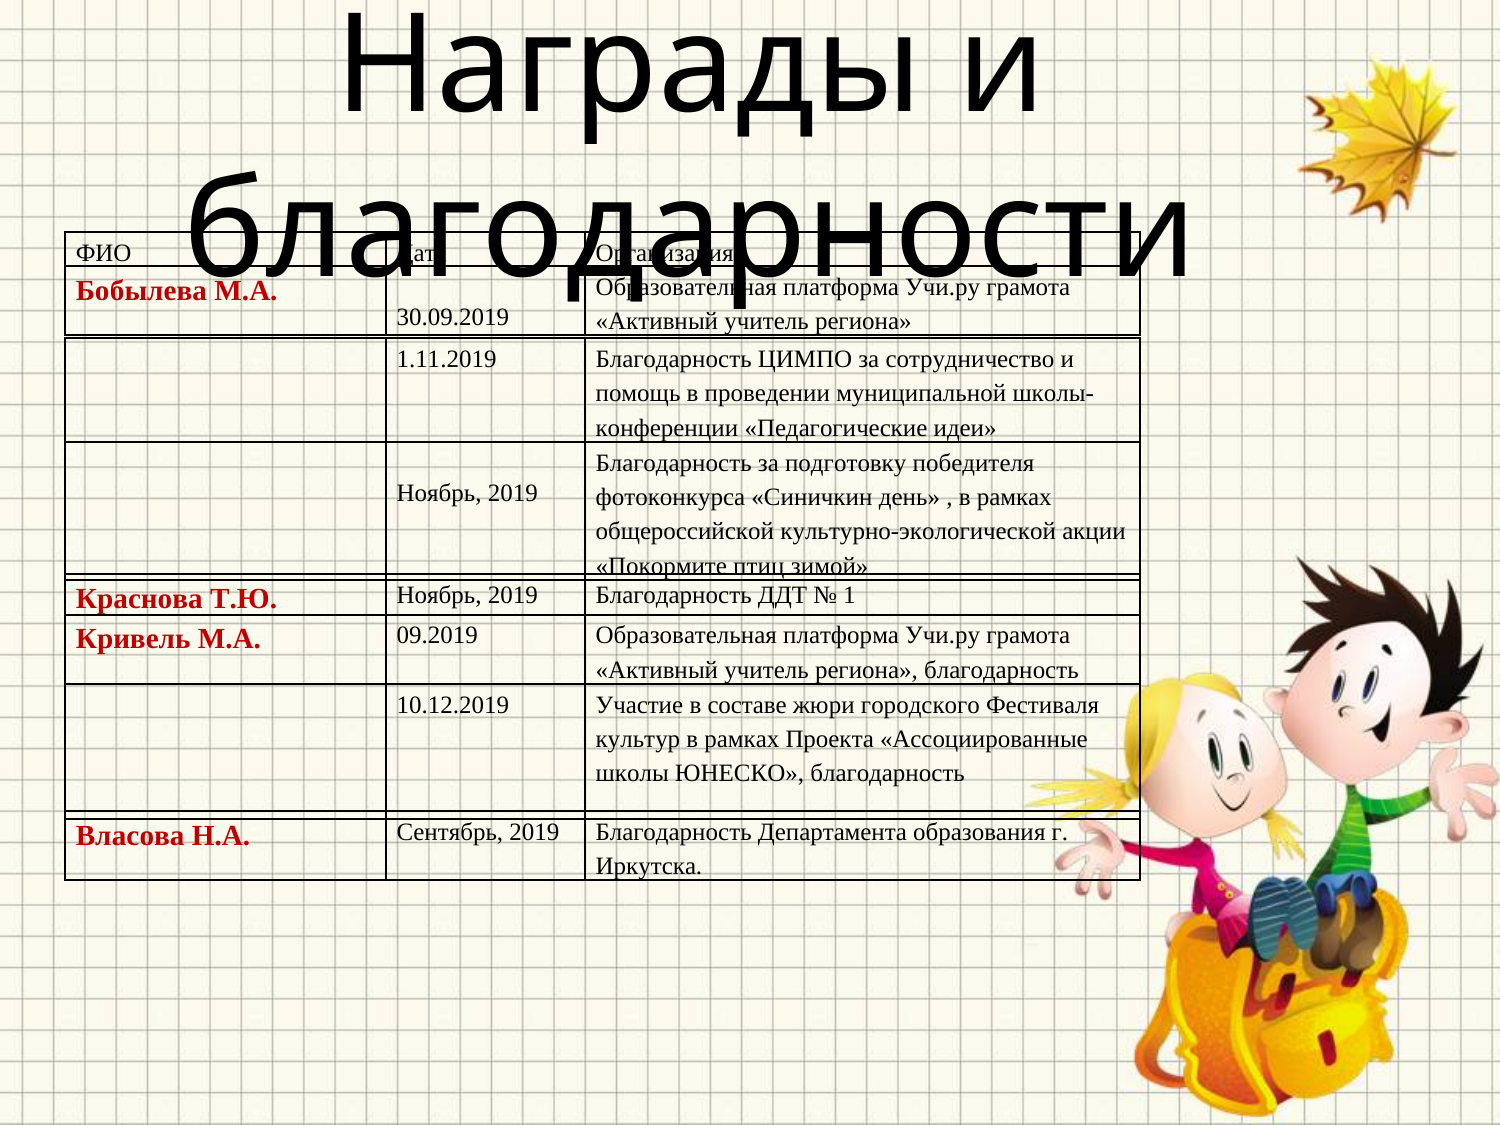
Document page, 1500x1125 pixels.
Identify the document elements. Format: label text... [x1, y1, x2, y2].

text_box 09.2019 [387, 616, 584, 683]
text_box Дата [387, 233, 584, 265]
text_box 1.11.2019 [387, 339, 584, 441]
text_box Ноябрь, 2019 [387, 575, 584, 614]
text_box Благодарность Департамента образования г. Иркутска. [586, 812, 1139, 879]
text_box Благодарность ДДТ № 1 [586, 575, 1139, 614]
text_box Благодарность ЦИМПО за сотрудничество и помощь в проведении муниципальной школы-конференции «Педагогические идеи» [586, 339, 1139, 441]
text_box Краснова Т.Ю. [66, 575, 385, 614]
text_box Участие в составе жюри городского Фестиваля культур в рамках Проекта «Ассоциированные школы ЮНЕСКО», благодарность [586, 685, 1139, 810]
text_box Сентябрь, 2019 [387, 812, 584, 879]
text_box Кривель М.А. [66, 616, 385, 683]
text_box Образовательная платформа Учи.ру грамота «Активный учитель региона», благодарность [586, 616, 1139, 683]
text_box ФИО [66, 233, 385, 265]
text_box Бобылева М.А. [66, 267, 385, 334]
text_box Благодарность за подготовку победителя фотоконкурса «Синичкин день» , в рамках общероссийской культурно-экологической акции «Покормите птиц зимой» [586, 443, 1139, 573]
title Награды и благодарности [29, 45, 1353, 233]
picture [0, 0, 1500, 1125]
text_box Ноябрь, 2019 [387, 443, 584, 573]
text_box 10.12.2019 [387, 685, 584, 810]
text_box 30.09.2019 [387, 267, 584, 334]
text_box Образовательная платформа Учи.ру грамота «Активный учитель региона» [586, 267, 1139, 334]
text_box Организация [586, 233, 1139, 265]
text_box Власова Н.А. [66, 812, 385, 879]
text_box Дата [400, 246, 408, 260]
